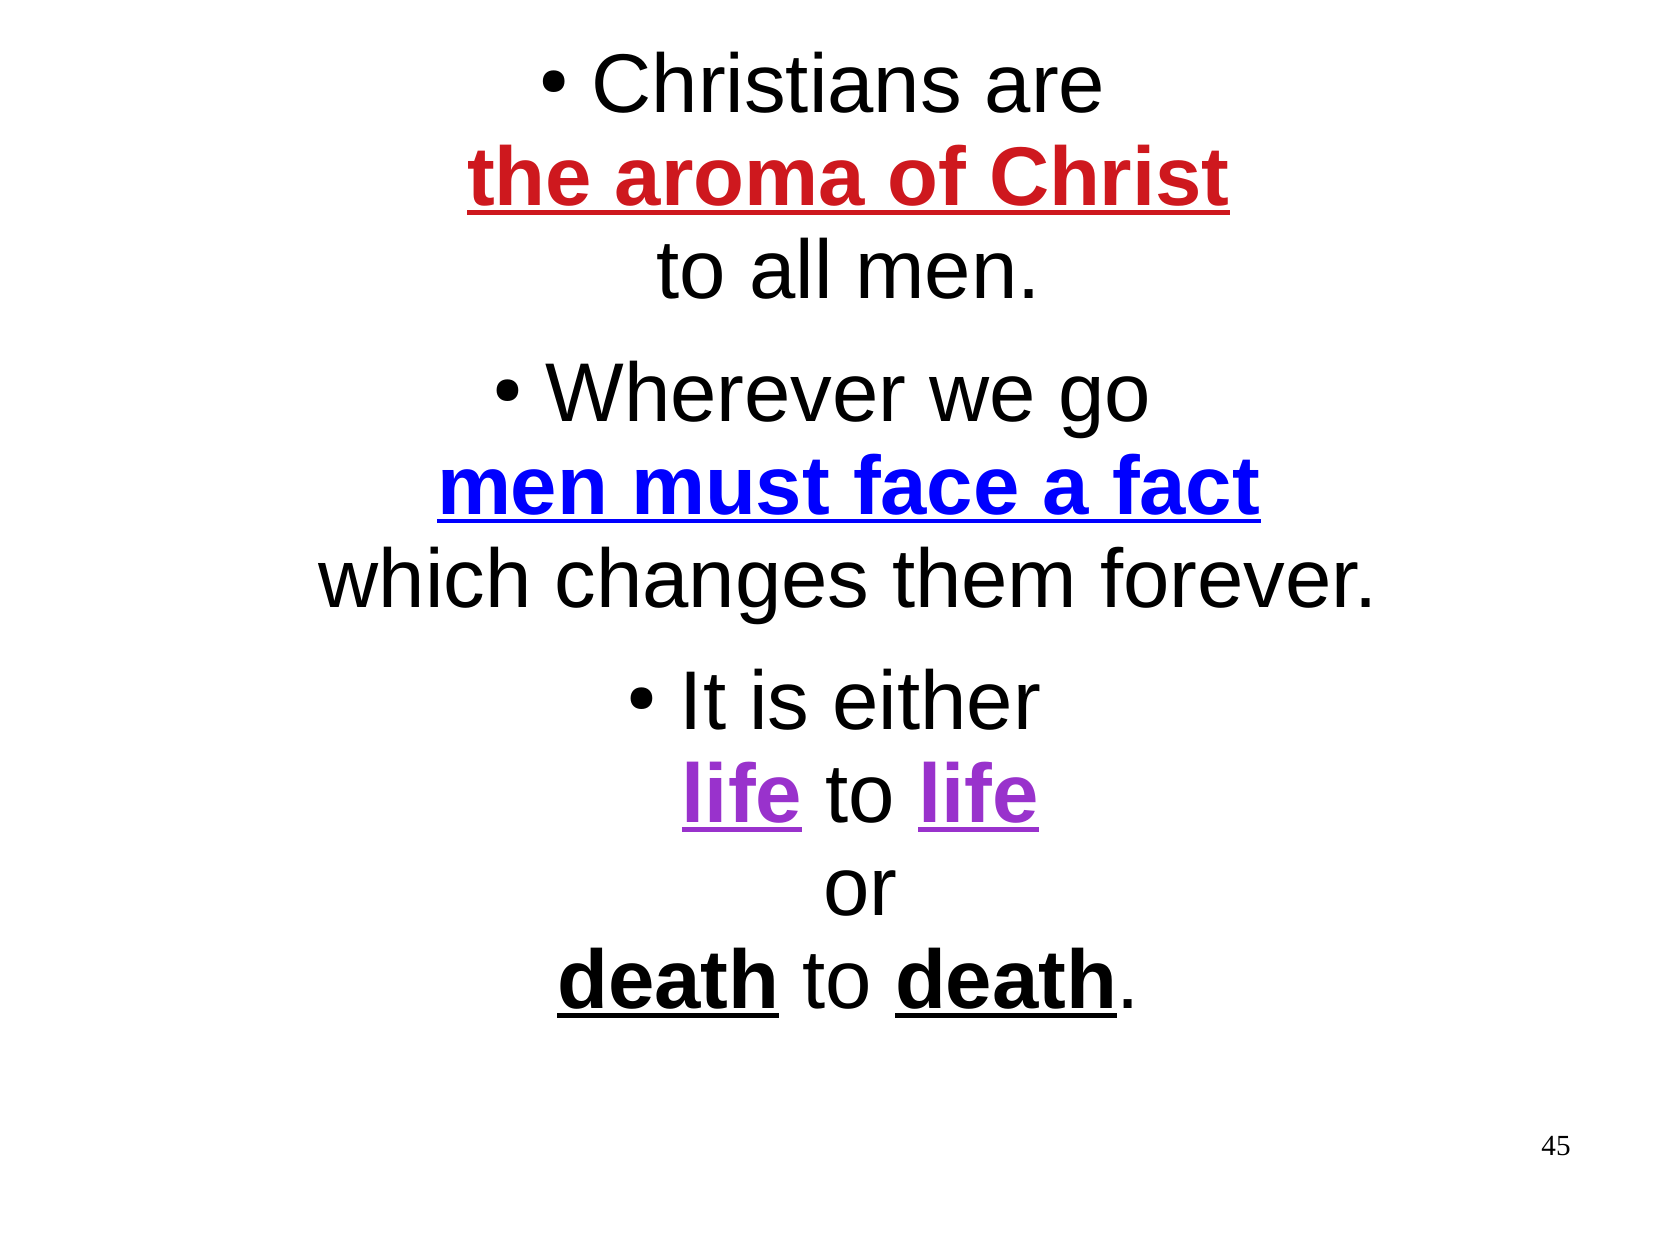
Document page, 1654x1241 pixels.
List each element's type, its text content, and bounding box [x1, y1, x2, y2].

list Christians are the aroma of Christ to all men. Wherever we go men must face a fact which changes them forever. It is either life to life or death to death. [37, 37, 1613, 1238]
